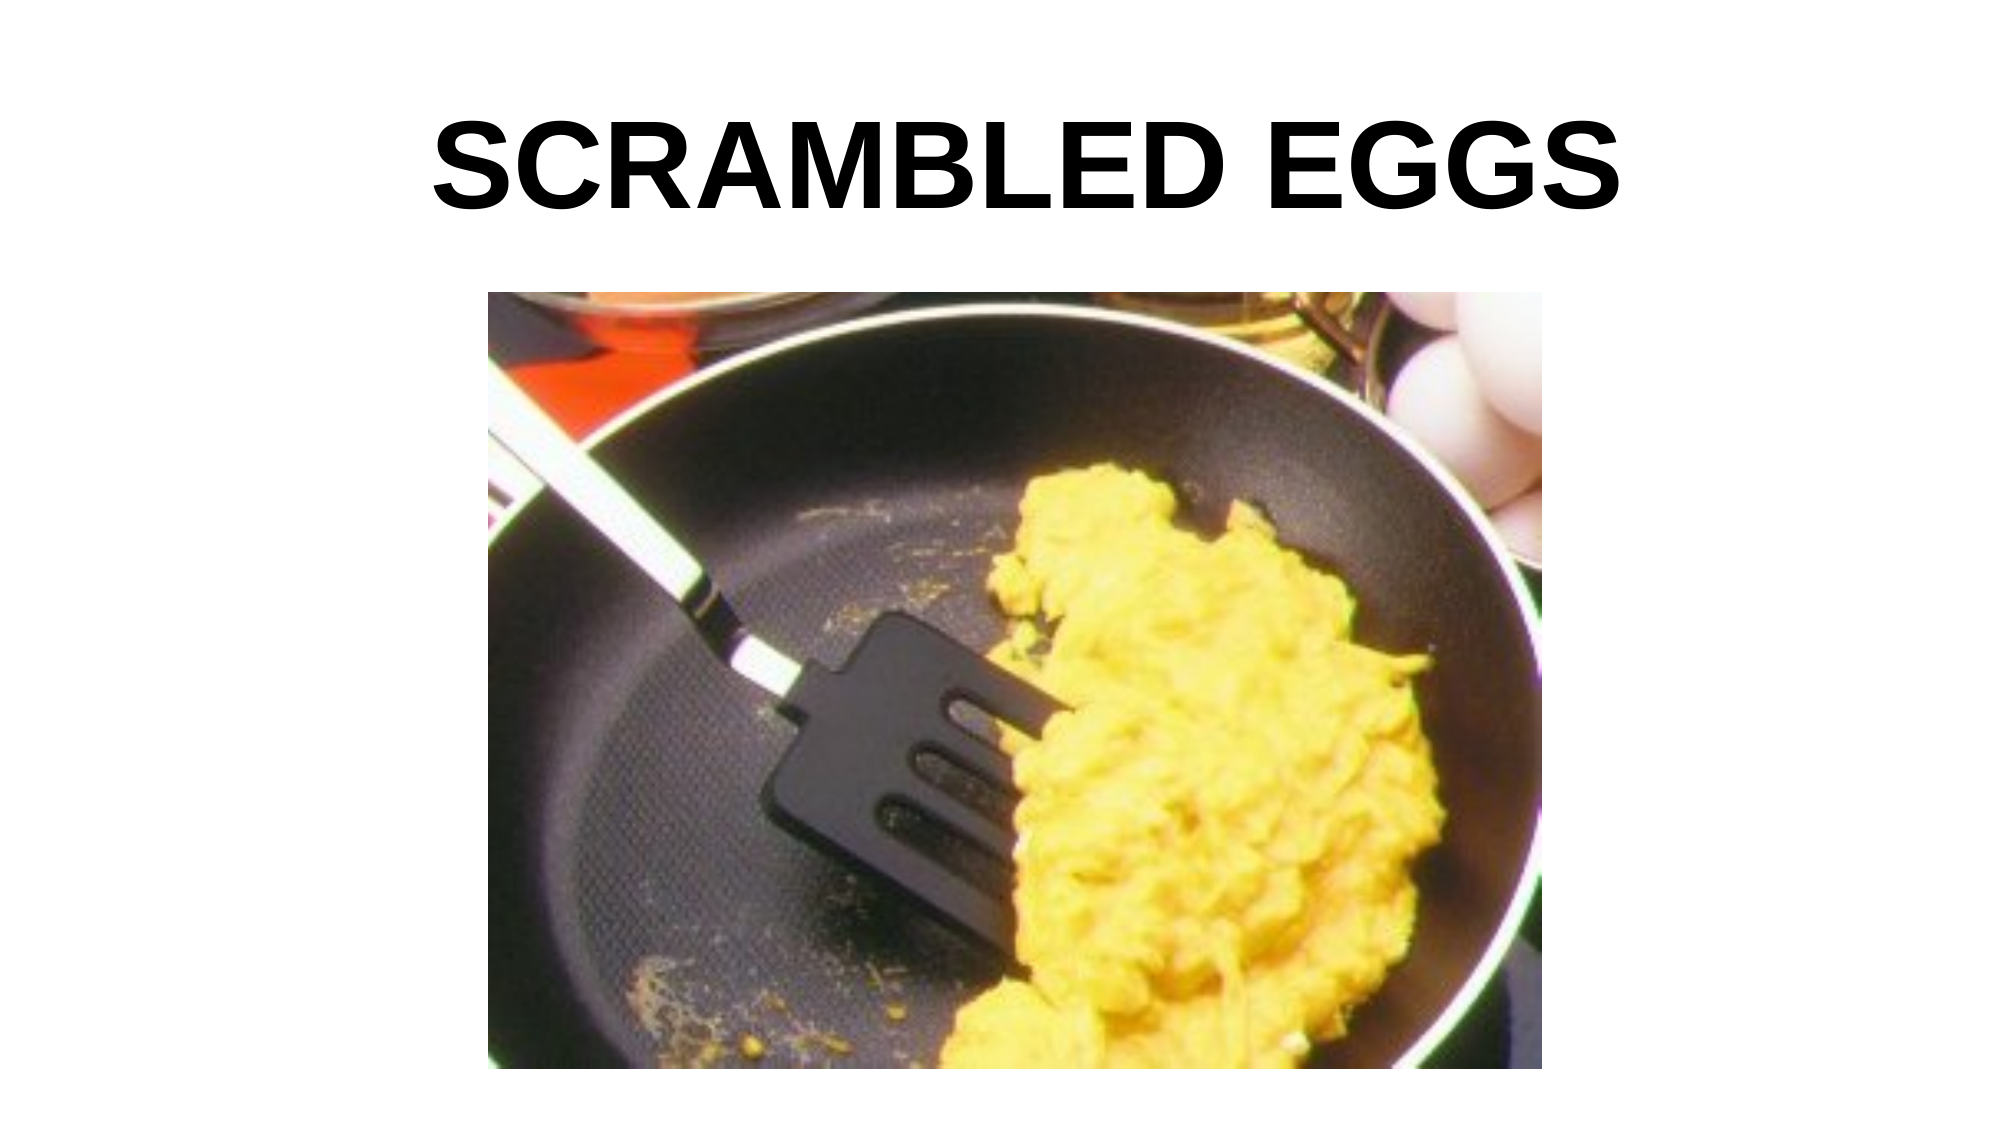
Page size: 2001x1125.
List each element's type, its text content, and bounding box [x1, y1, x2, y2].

title SCRAMBLED EGGS [137, 59, 1863, 278]
picture [488, 292, 1542, 1069]
